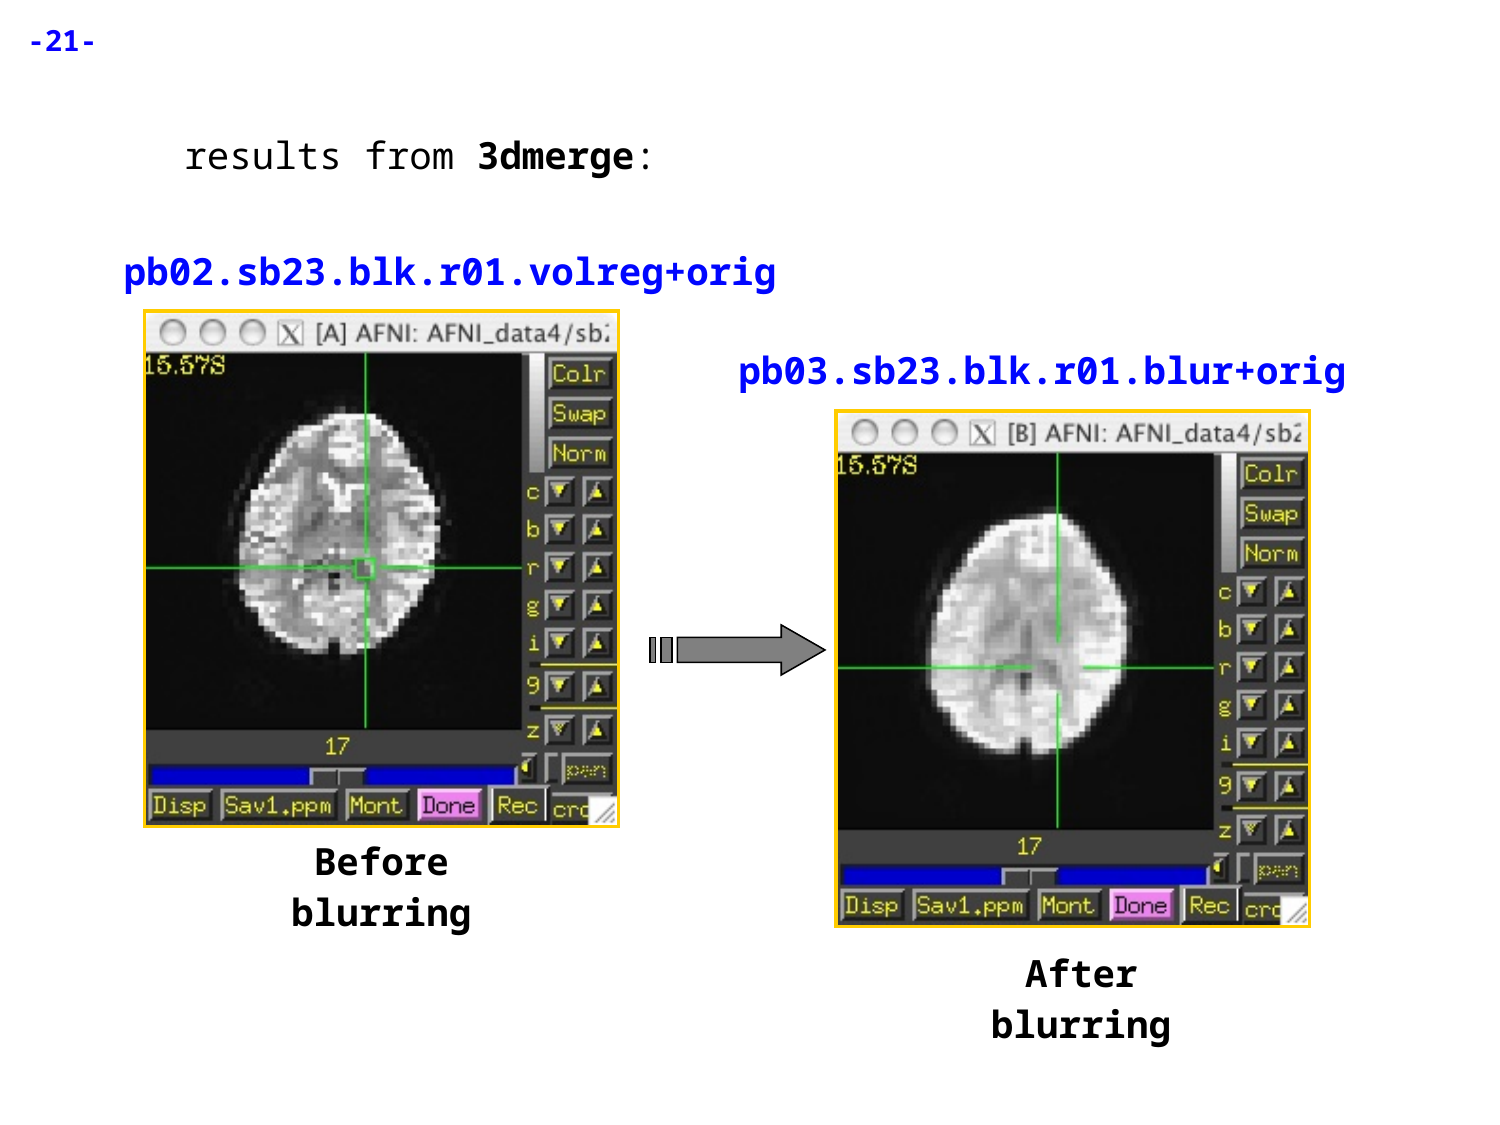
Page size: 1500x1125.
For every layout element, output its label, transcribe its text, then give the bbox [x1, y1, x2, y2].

text_box [677, 624, 826, 676]
picture [145, 312, 617, 826]
list results from 3dmerge: [112, 124, 1425, 225]
text_box [650, 637, 655, 662]
text_box pb03.sb23.blk.r01.blur+orig [723, 337, 1361, 404]
text_box Before blurring [212, 828, 550, 945]
text_box [661, 637, 672, 662]
text_box After blurring [912, 939, 1250, 1058]
picture [837, 412, 1309, 925]
text_box pb02.sb23.blk.r01.volreg+orig [99, 237, 801, 304]
